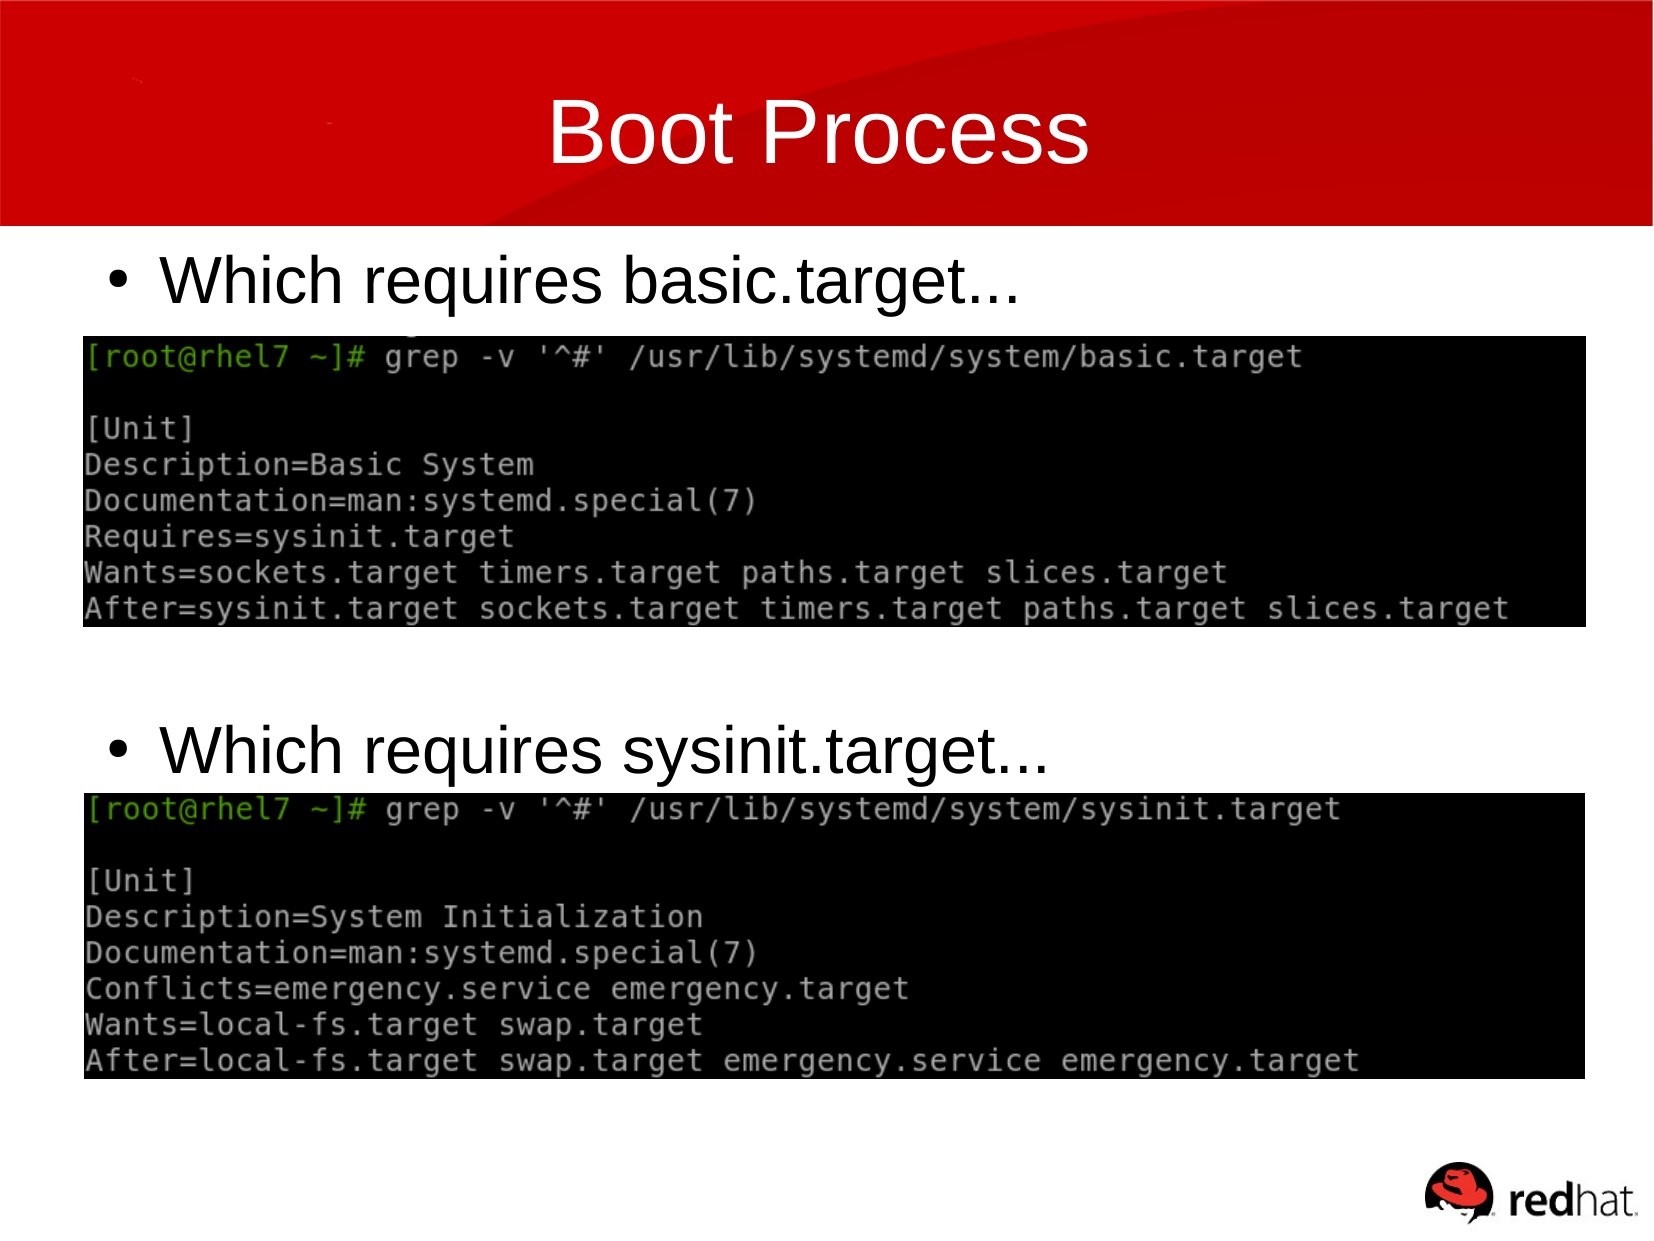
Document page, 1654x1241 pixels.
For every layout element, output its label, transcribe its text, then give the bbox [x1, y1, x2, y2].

picture [83, 336, 1586, 627]
title Boot Process [75, 37, 1564, 226]
picture [1425, 1162, 1638, 1232]
list Which requires basic.target... Which requires sysinit.target... [88, 243, 1577, 336]
picture [84, 793, 1585, 1080]
list Which requires basic.target... Which requires sysinit.target... [88, 627, 1577, 793]
picture [0, 0, 1653, 226]
